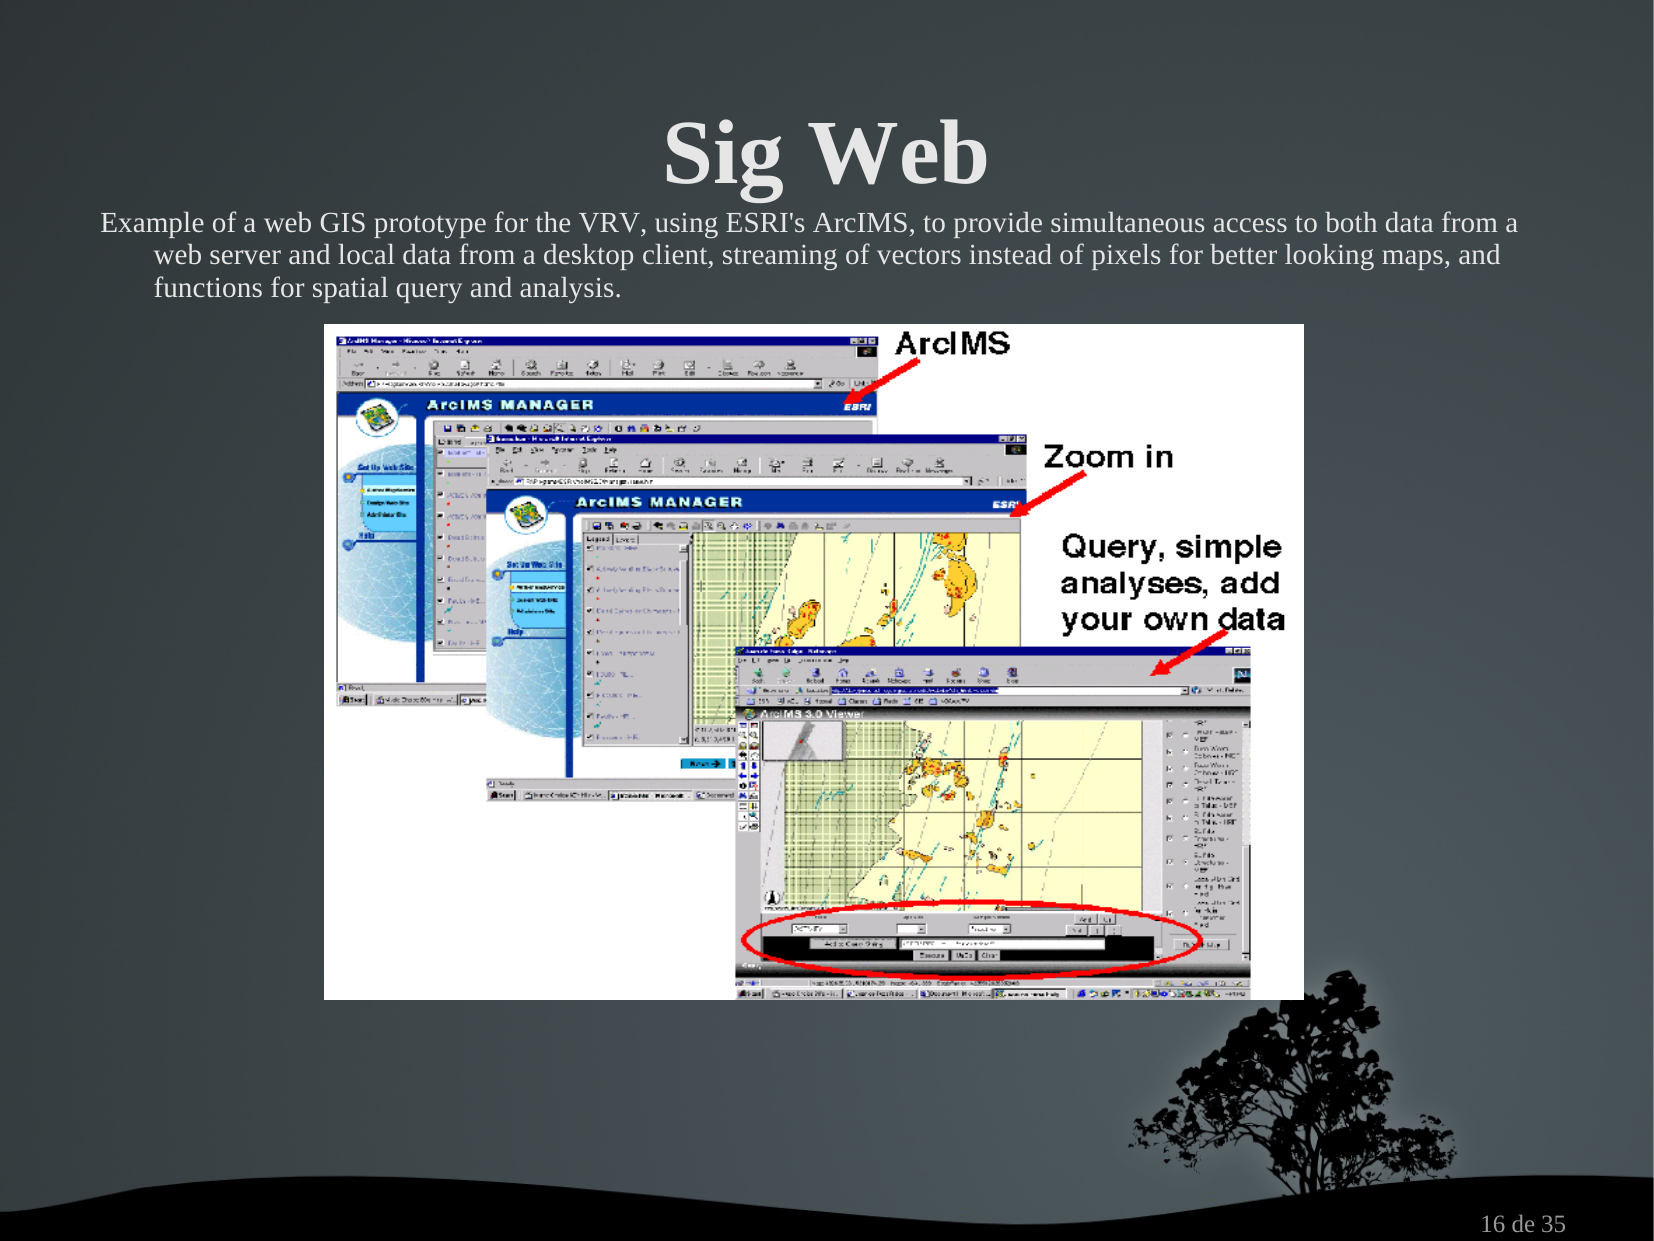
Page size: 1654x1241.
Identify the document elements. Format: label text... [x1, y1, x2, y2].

list Example of a web GIS prototype for the VRV, using ESRI's ArcIMS, to provide simultaneous access to both data from a web server and local data from a desktop client, streaming of vectors instead of pixels for better looking maps, and functions for spatial query and analysis. [82, 206, 1571, 1094]
picture [0, 0, 1654, 1241]
title Sig Web [82, 56, 1571, 206]
